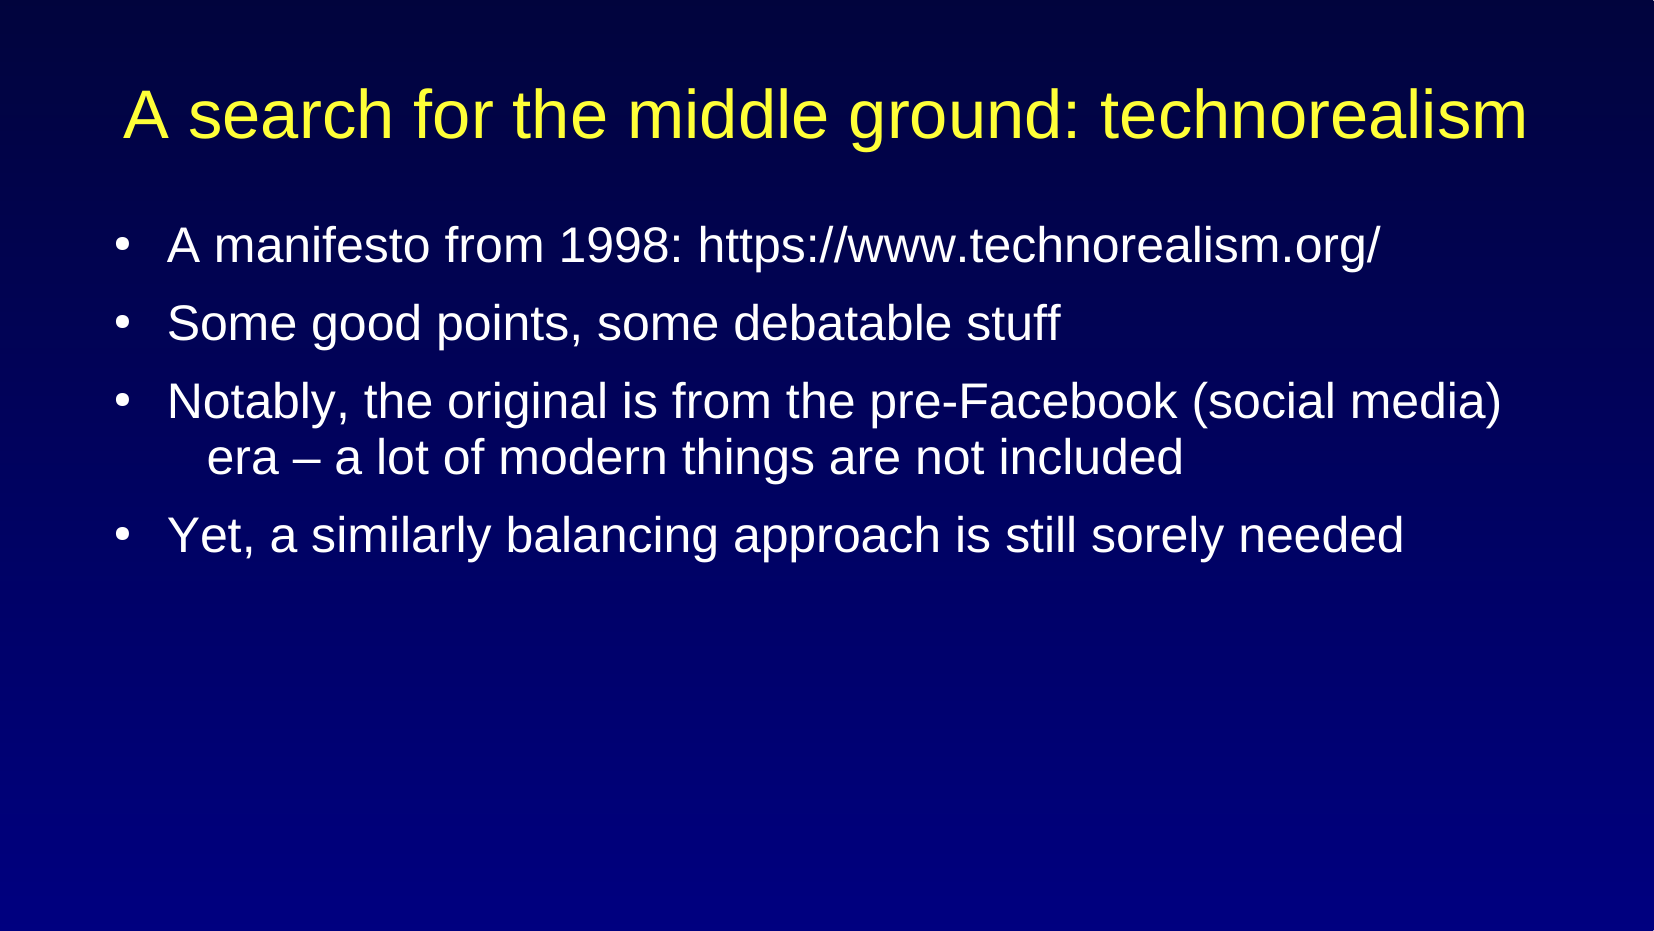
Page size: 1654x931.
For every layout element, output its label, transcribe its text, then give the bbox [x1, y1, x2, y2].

title A search for the middle ground: technorealism [82, 37, 1571, 193]
list A manifesto from 1998: https://www.technorealism.org/ Some good points, some debatable stuff Notably, the original is from the pre-Facebook (social media) era – a lot of modern things are not included Yet, a similarly balancing approach is still sorely needed [82, 217, 1571, 758]
